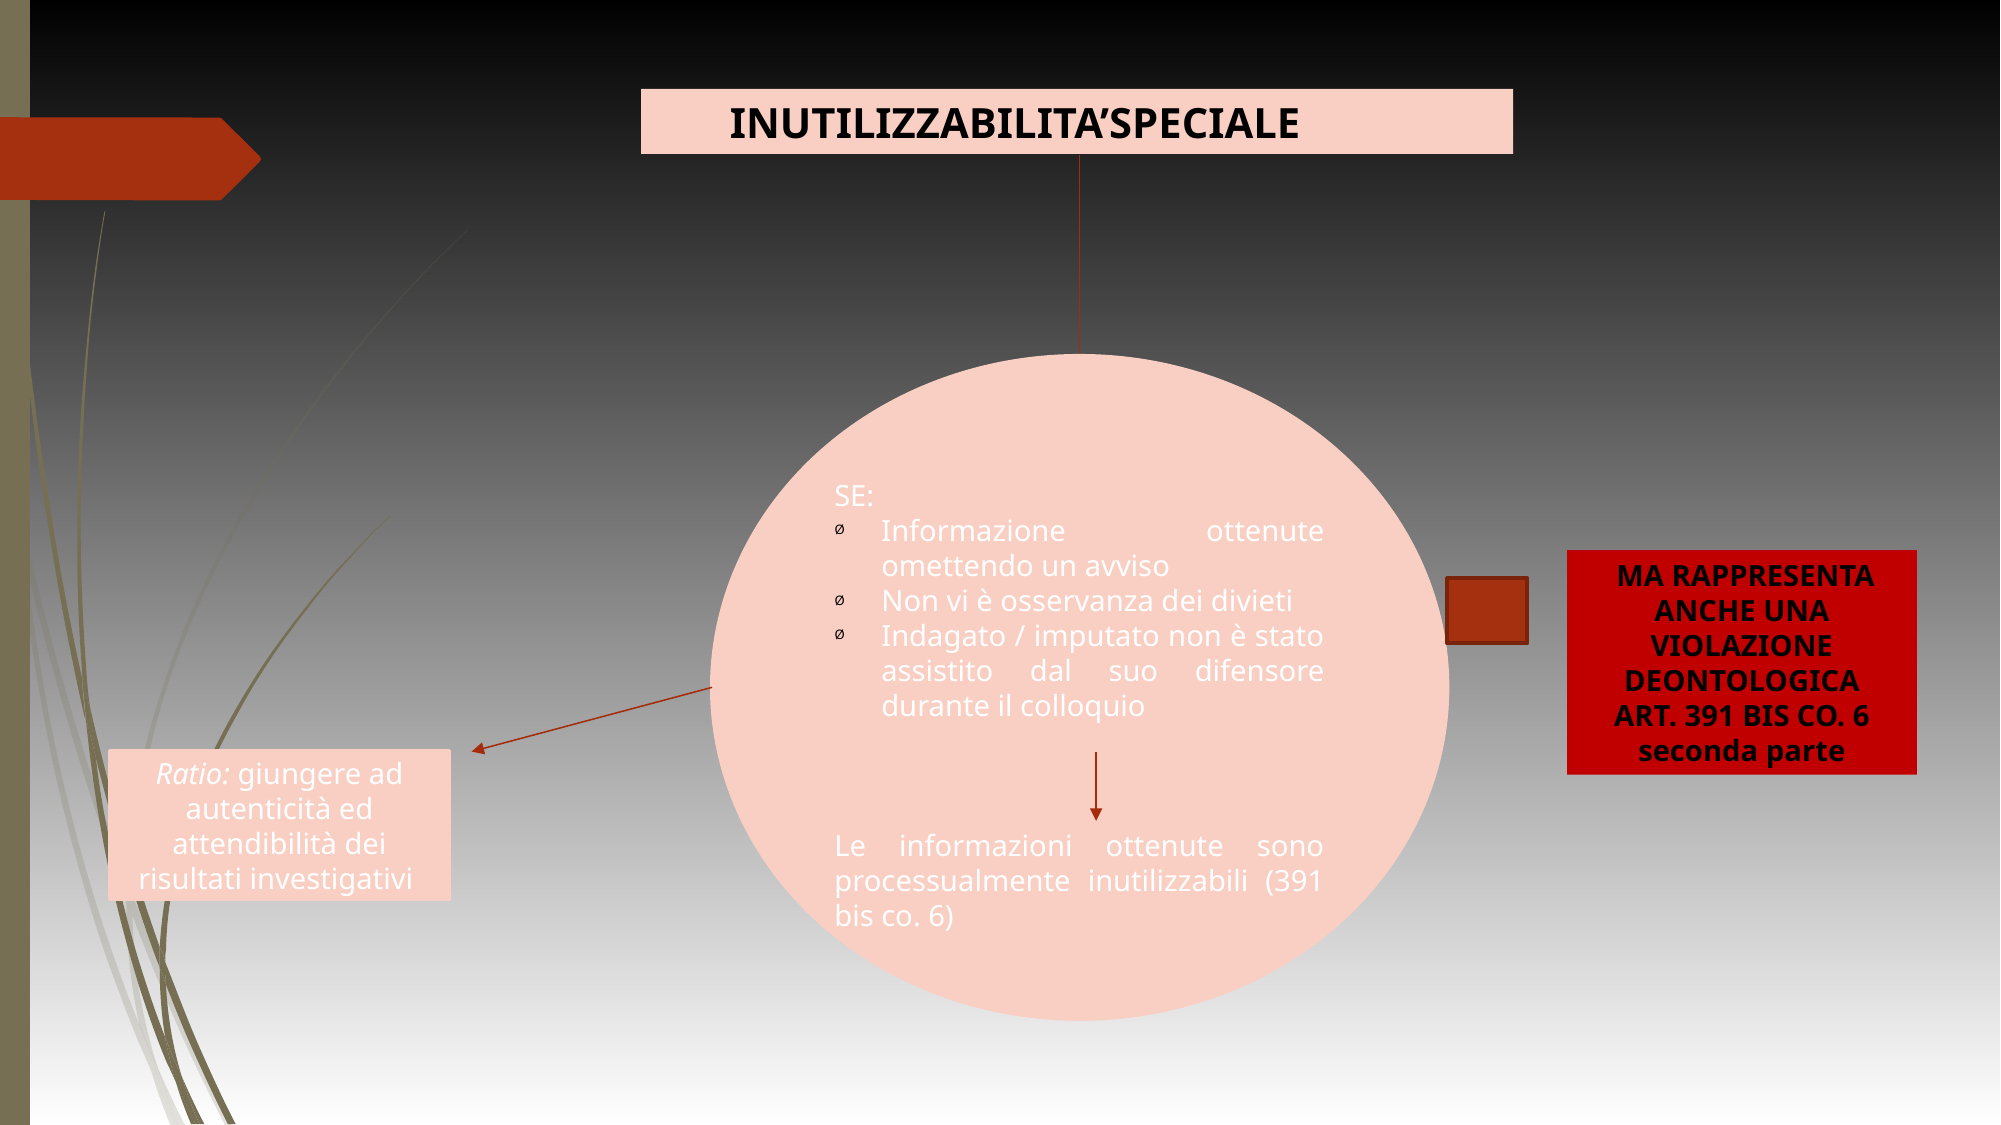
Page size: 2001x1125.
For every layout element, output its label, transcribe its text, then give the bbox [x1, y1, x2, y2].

text_box INUTILIZZABILITA’SPECIALE [641, 88, 1514, 154]
text_box [1447, 578, 1528, 644]
text_box Ratio: giungere ad autenticità ed attendibilità dei risultati investigativi [109, 751, 450, 899]
text_box SE: Informazione ottenute omettendo un avviso Non vi è osservanza dei divieti Indagato / imputato non è stato assistito dal suo difensore durante il colloquio Le informazioni ottenute sono processualmente inutilizzabili (391 bis co. 6) [712, 356, 1448, 1019]
text_box MA RAPPRESENTA ANCHE UNA VIOLAZIONE DEONTOLOGICA ART. 391 BIS CO. 6 seconda parte [1567, 550, 1917, 775]
